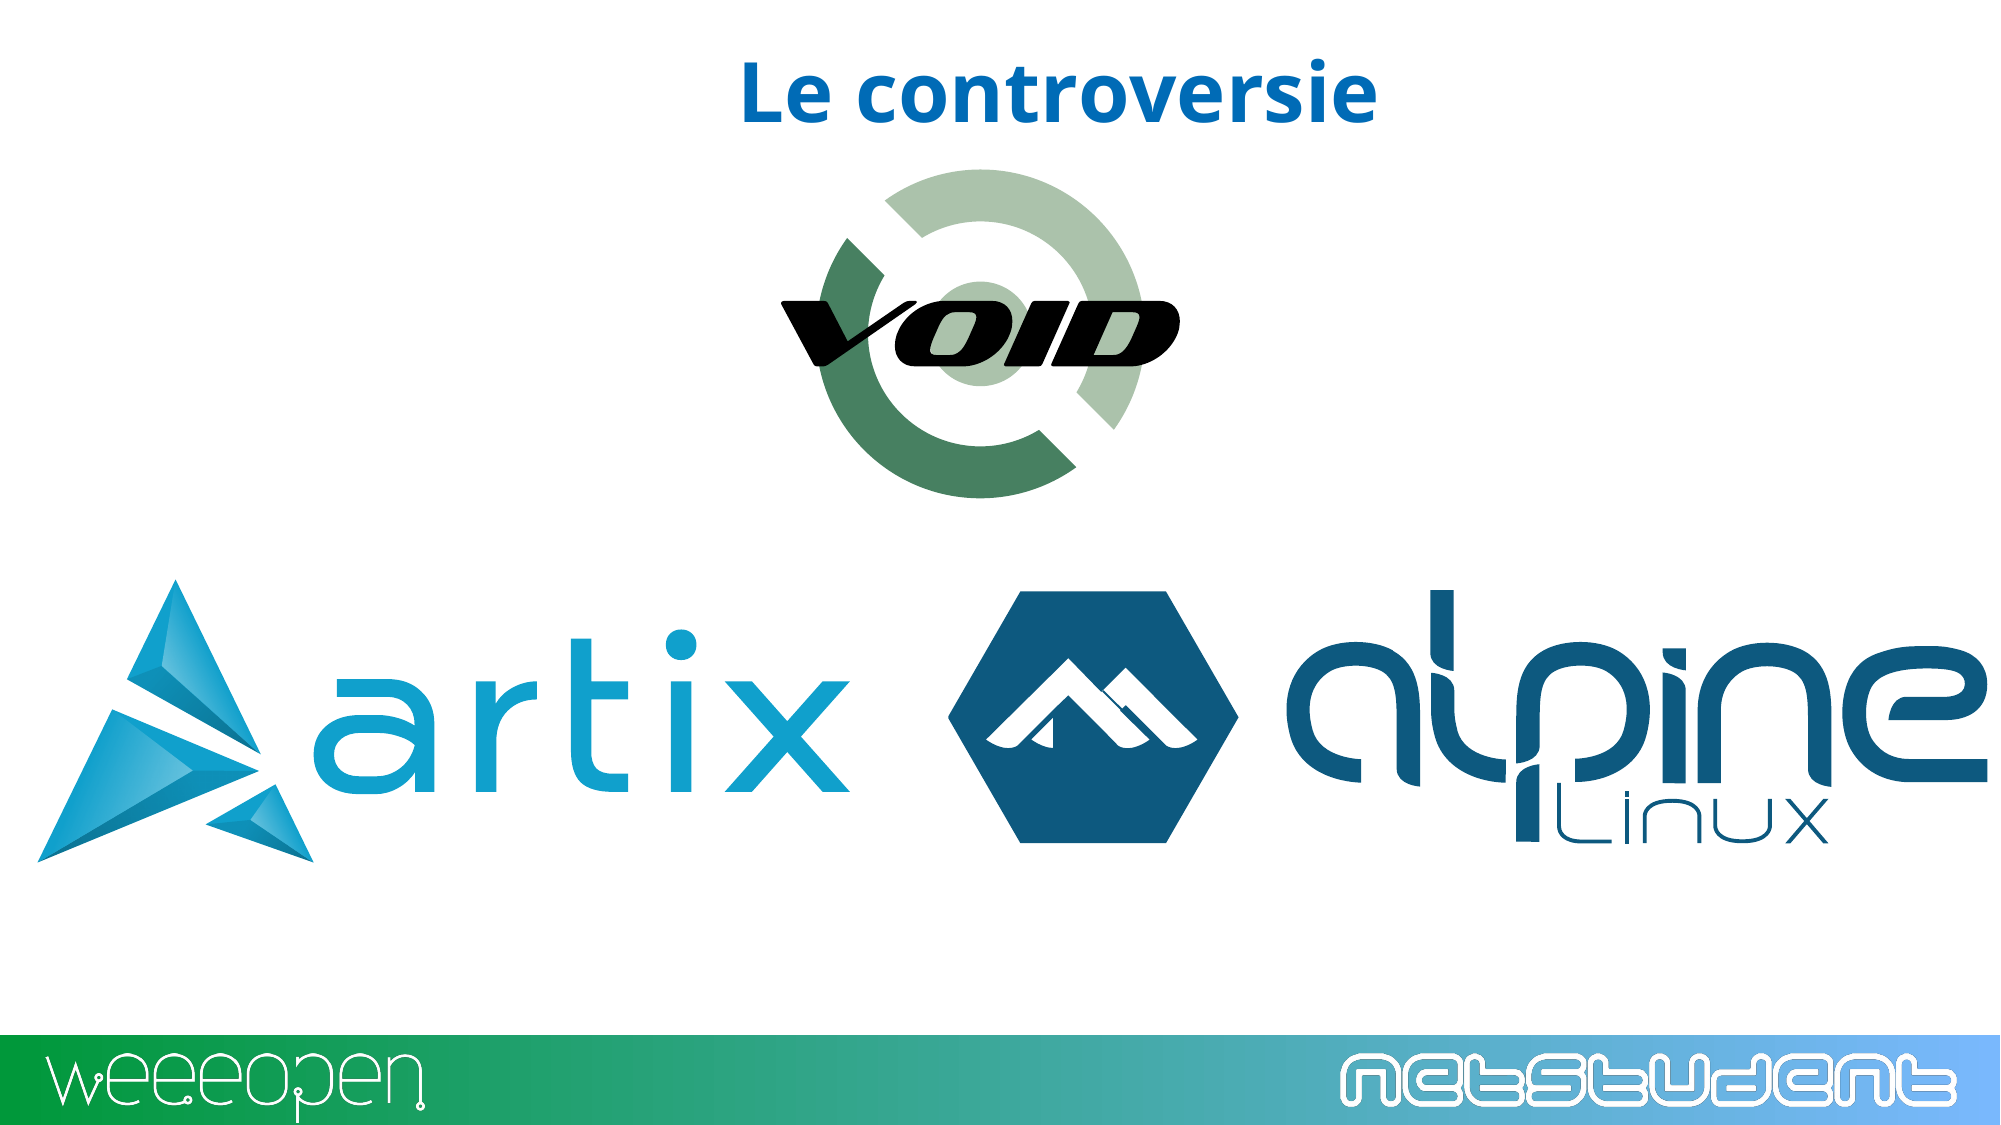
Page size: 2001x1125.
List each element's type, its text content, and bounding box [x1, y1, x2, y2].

text_box Le controversie [737, 33, 1263, 139]
picture [948, 590, 1988, 844]
text_box [0, 0, 2000, 1125]
picture [45, 1053, 425, 1123]
picture [1340, 1053, 1957, 1107]
picture [779, 168, 1182, 500]
picture [37, 579, 850, 863]
